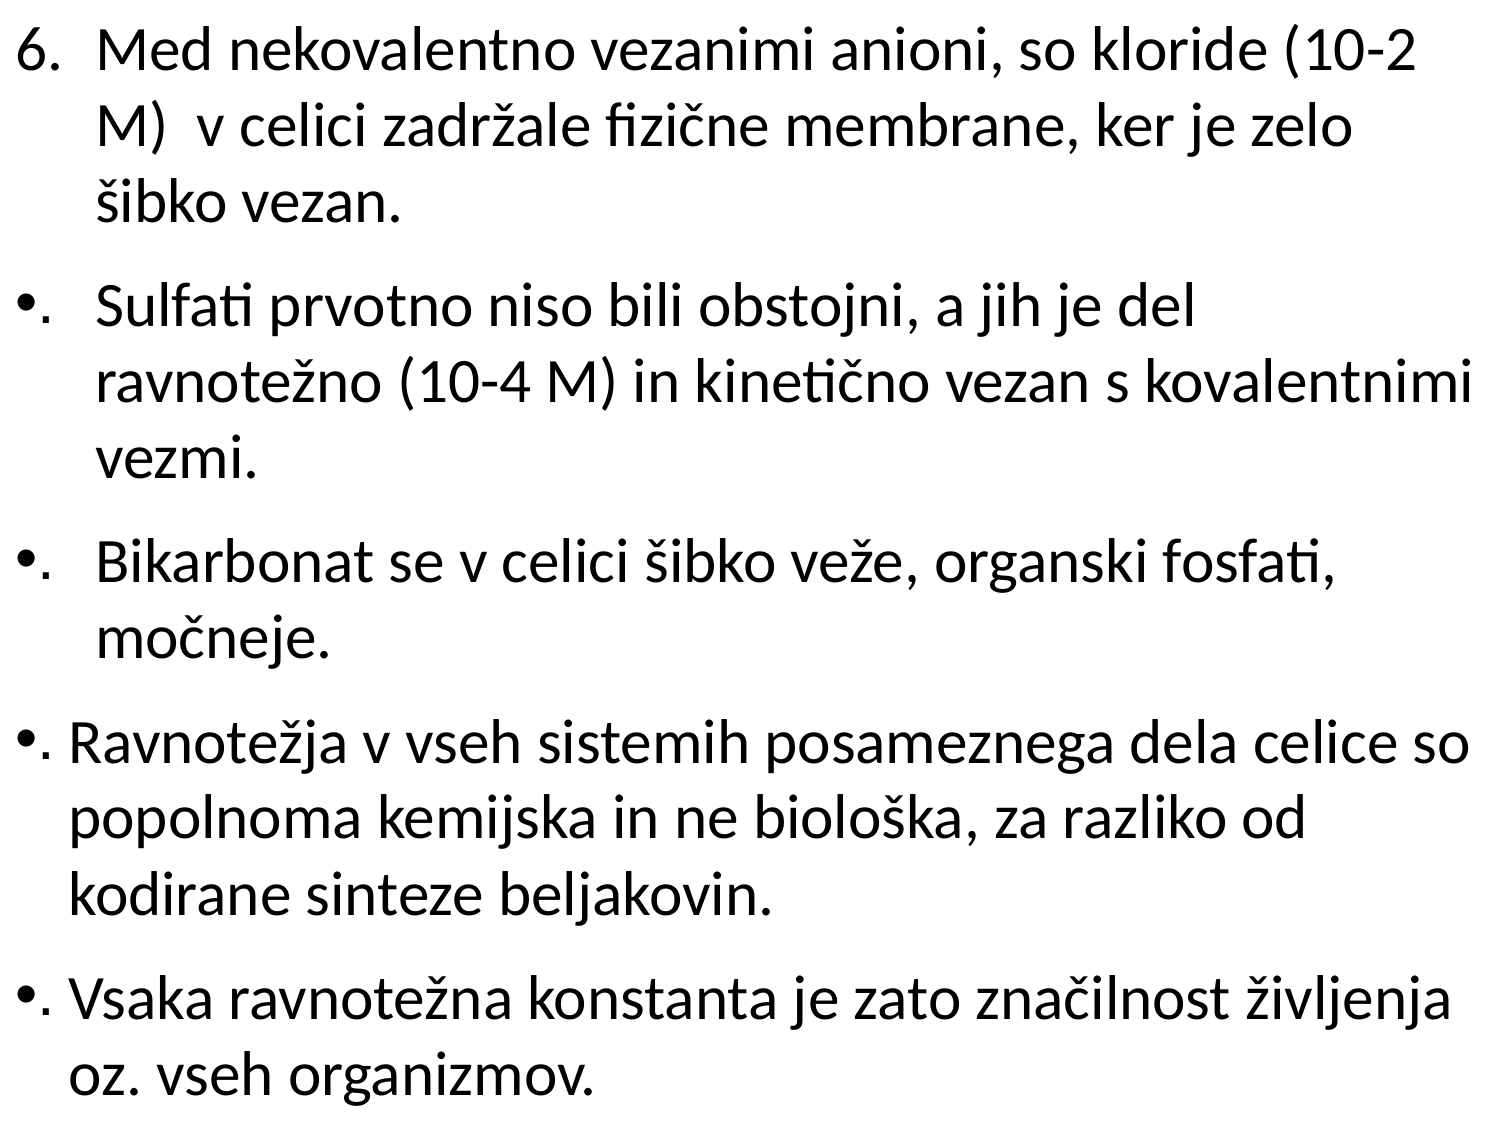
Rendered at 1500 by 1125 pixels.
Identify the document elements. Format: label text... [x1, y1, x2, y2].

list Med nekovalentno vezanimi anioni, so kloride (10-2 M) v celici zadržale fizične membrane, ker je zelo šibko vezan. Sulfati prvotno niso bili obstojni, a jih je del ravnotežno (10-4 M) in kinetično vezan s kovalentnimi vezmi. Bikarbonat se v celici šibko veže, organski fosfati, močneje. Ravnotežja v vseh sistemih posameznega dela celice so popolnoma kemijska in ne biološka, za razliko od kodirane sinteze beljakovin. Vsaka ravnotežna konstanta je zato značilnost življenja oz. vseh organizmov. [0, 0, 1500, 1125]
